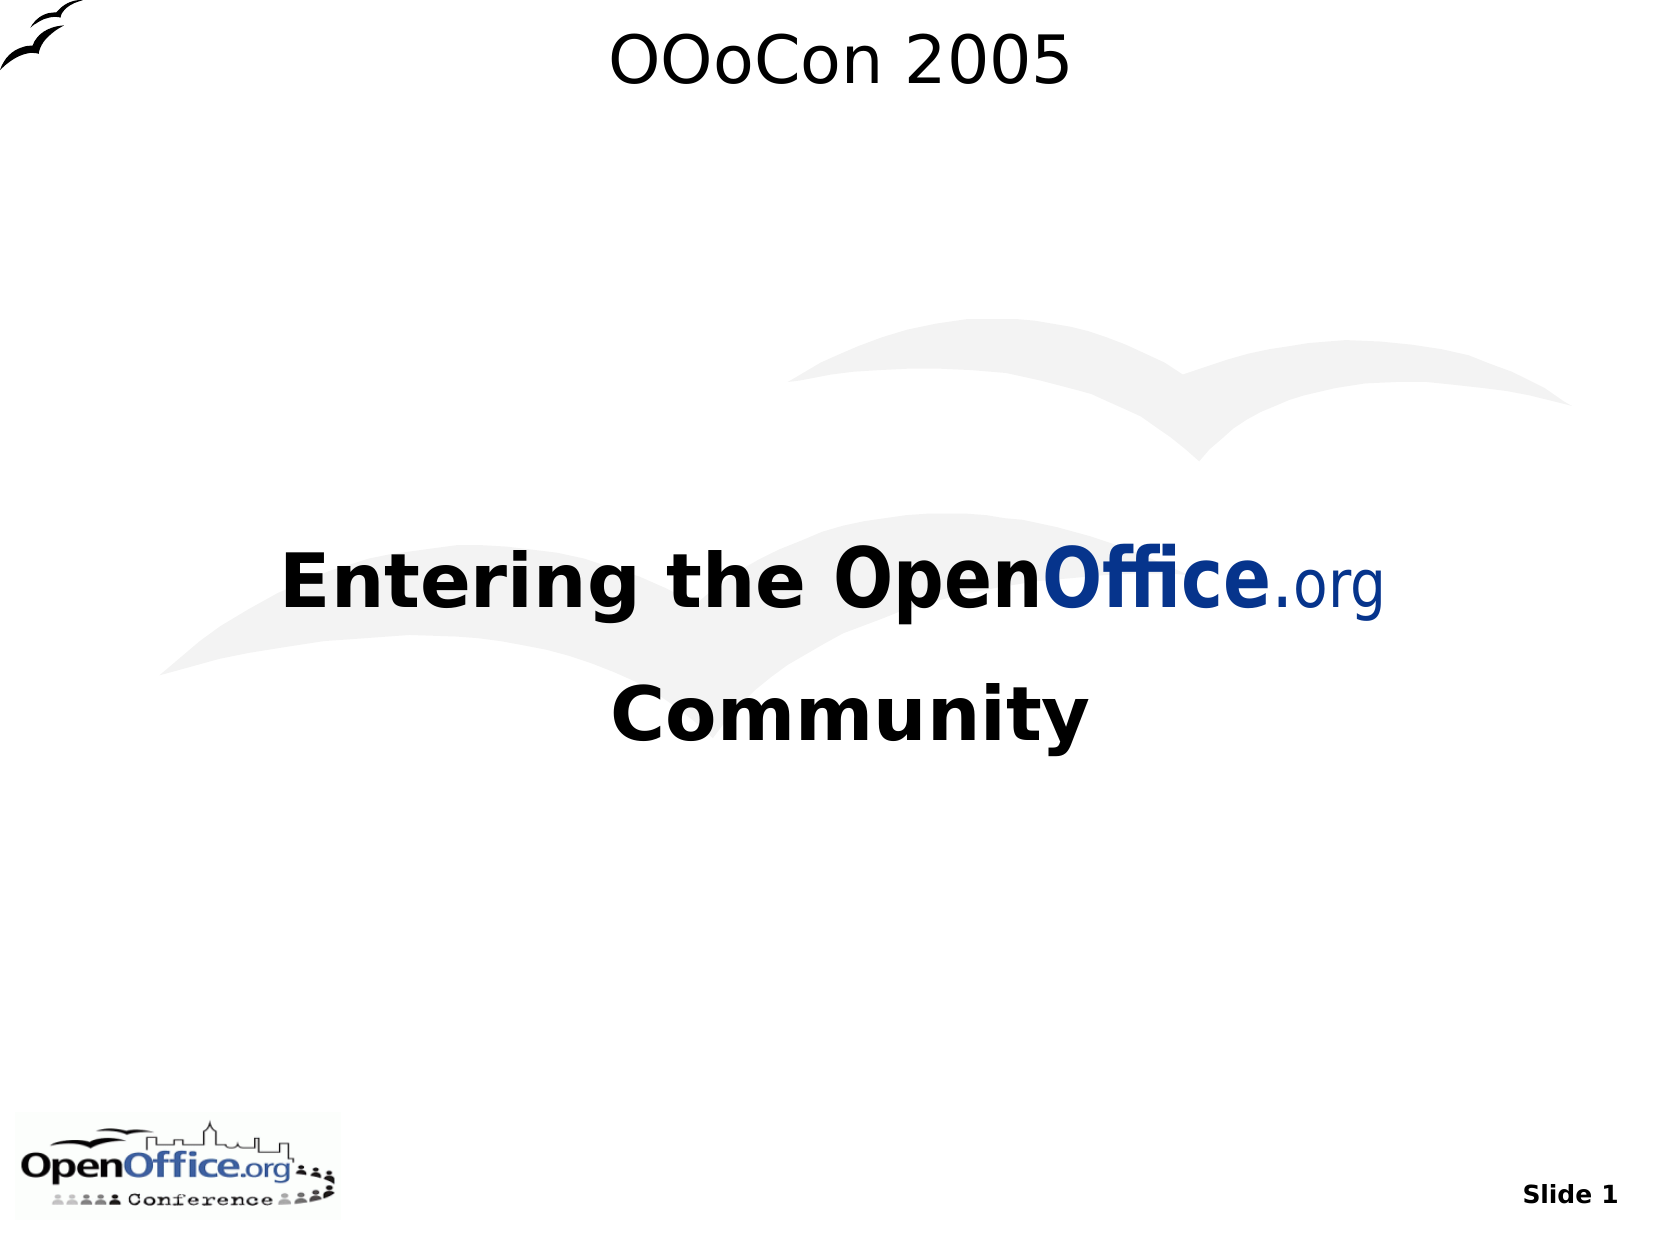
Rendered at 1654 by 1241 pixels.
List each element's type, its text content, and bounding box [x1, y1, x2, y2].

subtitle Entering the OpenOffice.org Community [102, 155, 1529, 1085]
title OOoCon 2005 [0, 0, 1654, 121]
picture [15, 1112, 341, 1220]
